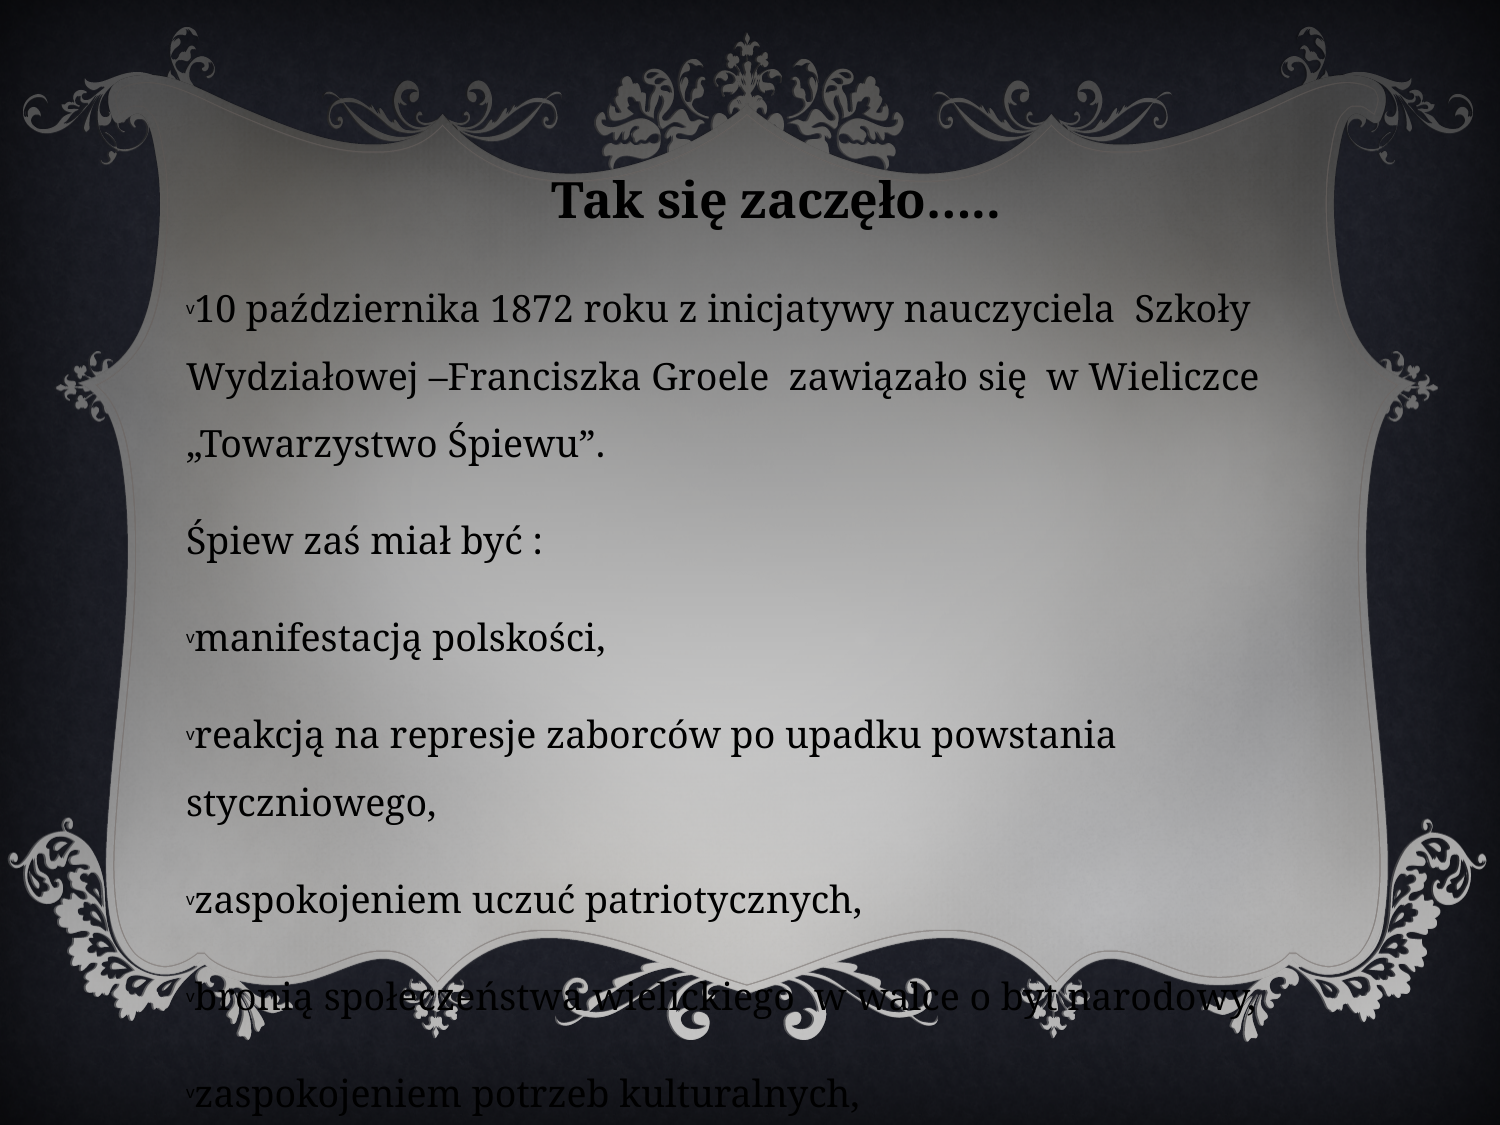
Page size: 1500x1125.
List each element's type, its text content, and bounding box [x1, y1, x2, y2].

picture [0, 0, 1500, 1125]
title Tak się zaczęło….. [112, 160, 1442, 259]
list 10 października 1872 roku z inicjatywy nauczyciela Szkoły Wydziałowej –Franciszka Groele zawiązało się w Wieliczce „Towarzystwo Śpiewu”. Śpiew zaś miał być : manifestacją polskości, reakcją na represje zaborców po upadku powstania styczniowego, zaspokojeniem uczuć patriotycznych, bronią społeczeństwa wielickiego w walce o byt narodowy, zaspokojeniem potrzeb kulturalnych, okazją do spotkań towarzyskich. [171, 255, 1353, 1000]
